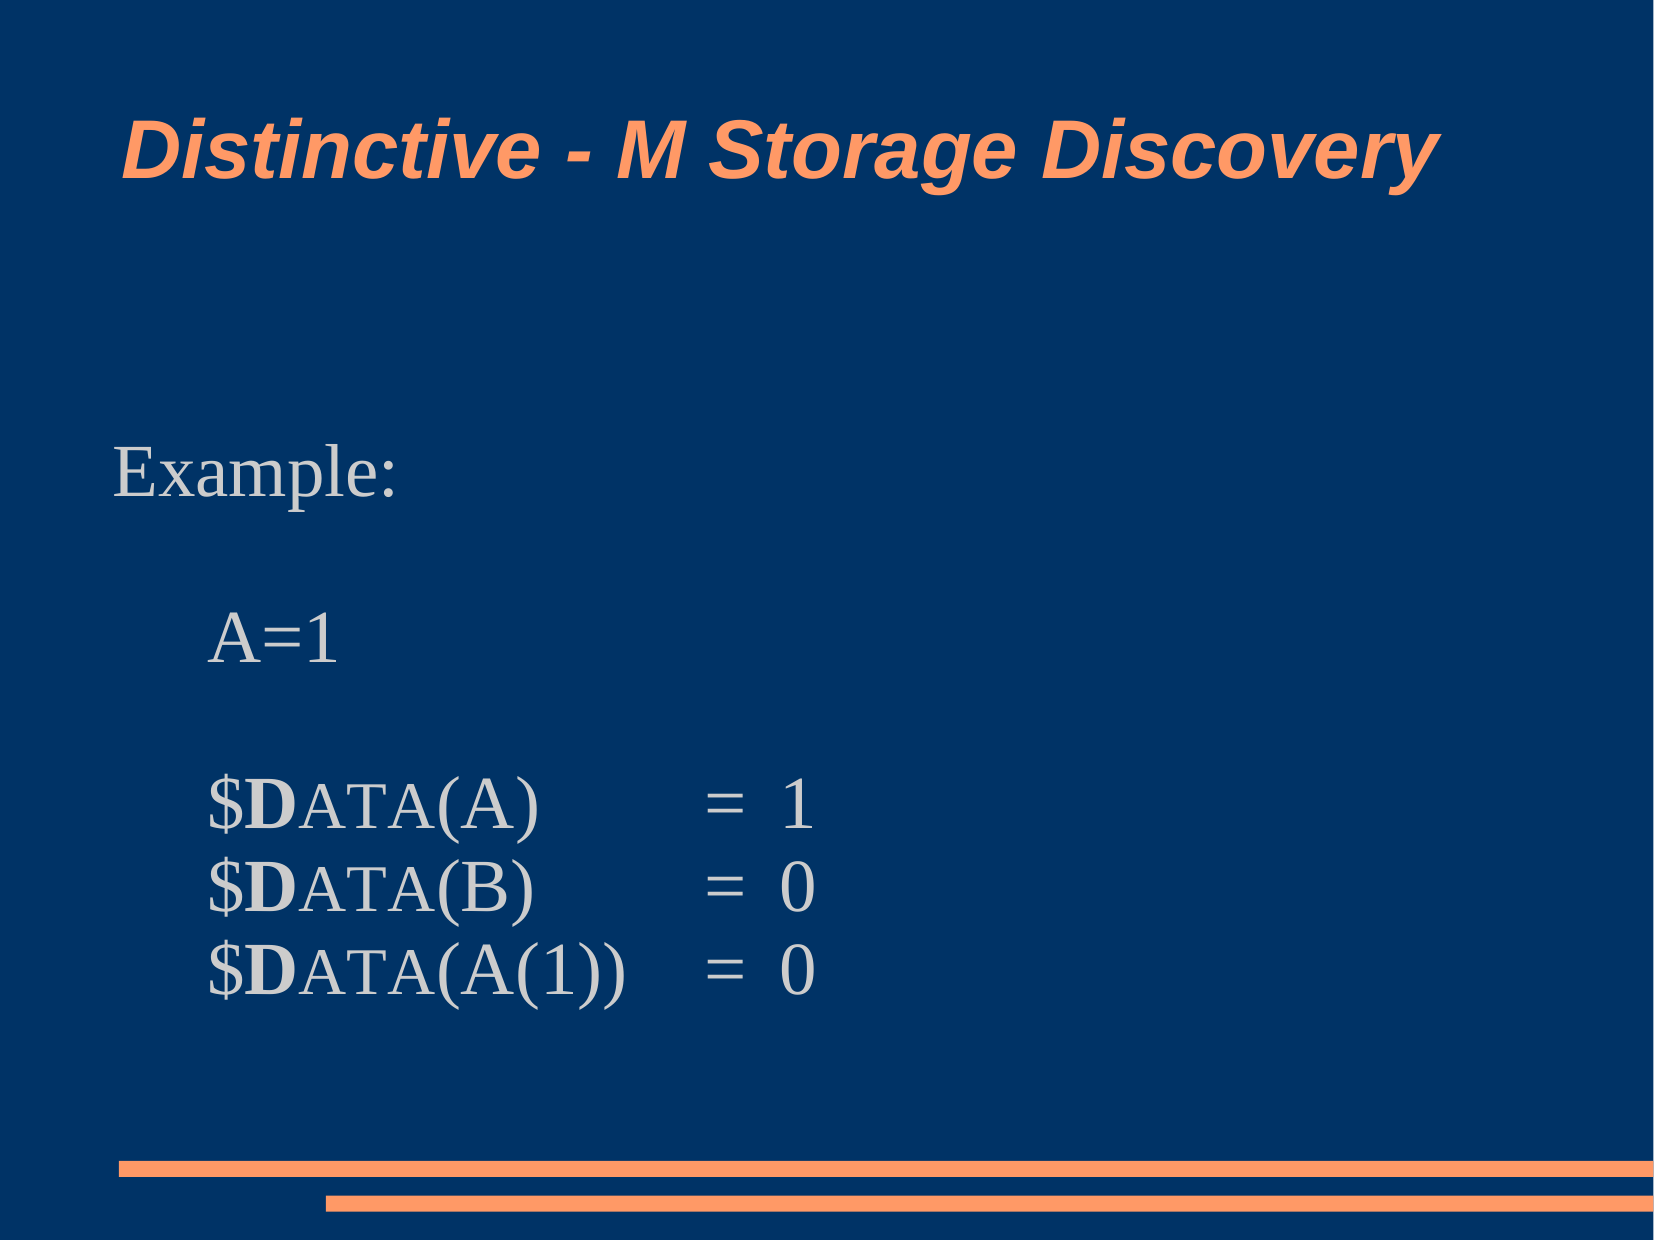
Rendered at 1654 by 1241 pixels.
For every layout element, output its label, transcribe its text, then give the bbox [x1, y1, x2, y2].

subtitle Example: A=1 $DATA(A) = 1 $DATA(B) = 0 $DATA(A(1)) = 0 [112, 315, 1552, 1126]
title Distinctive - M Storage Discovery [121, 46, 1534, 254]
